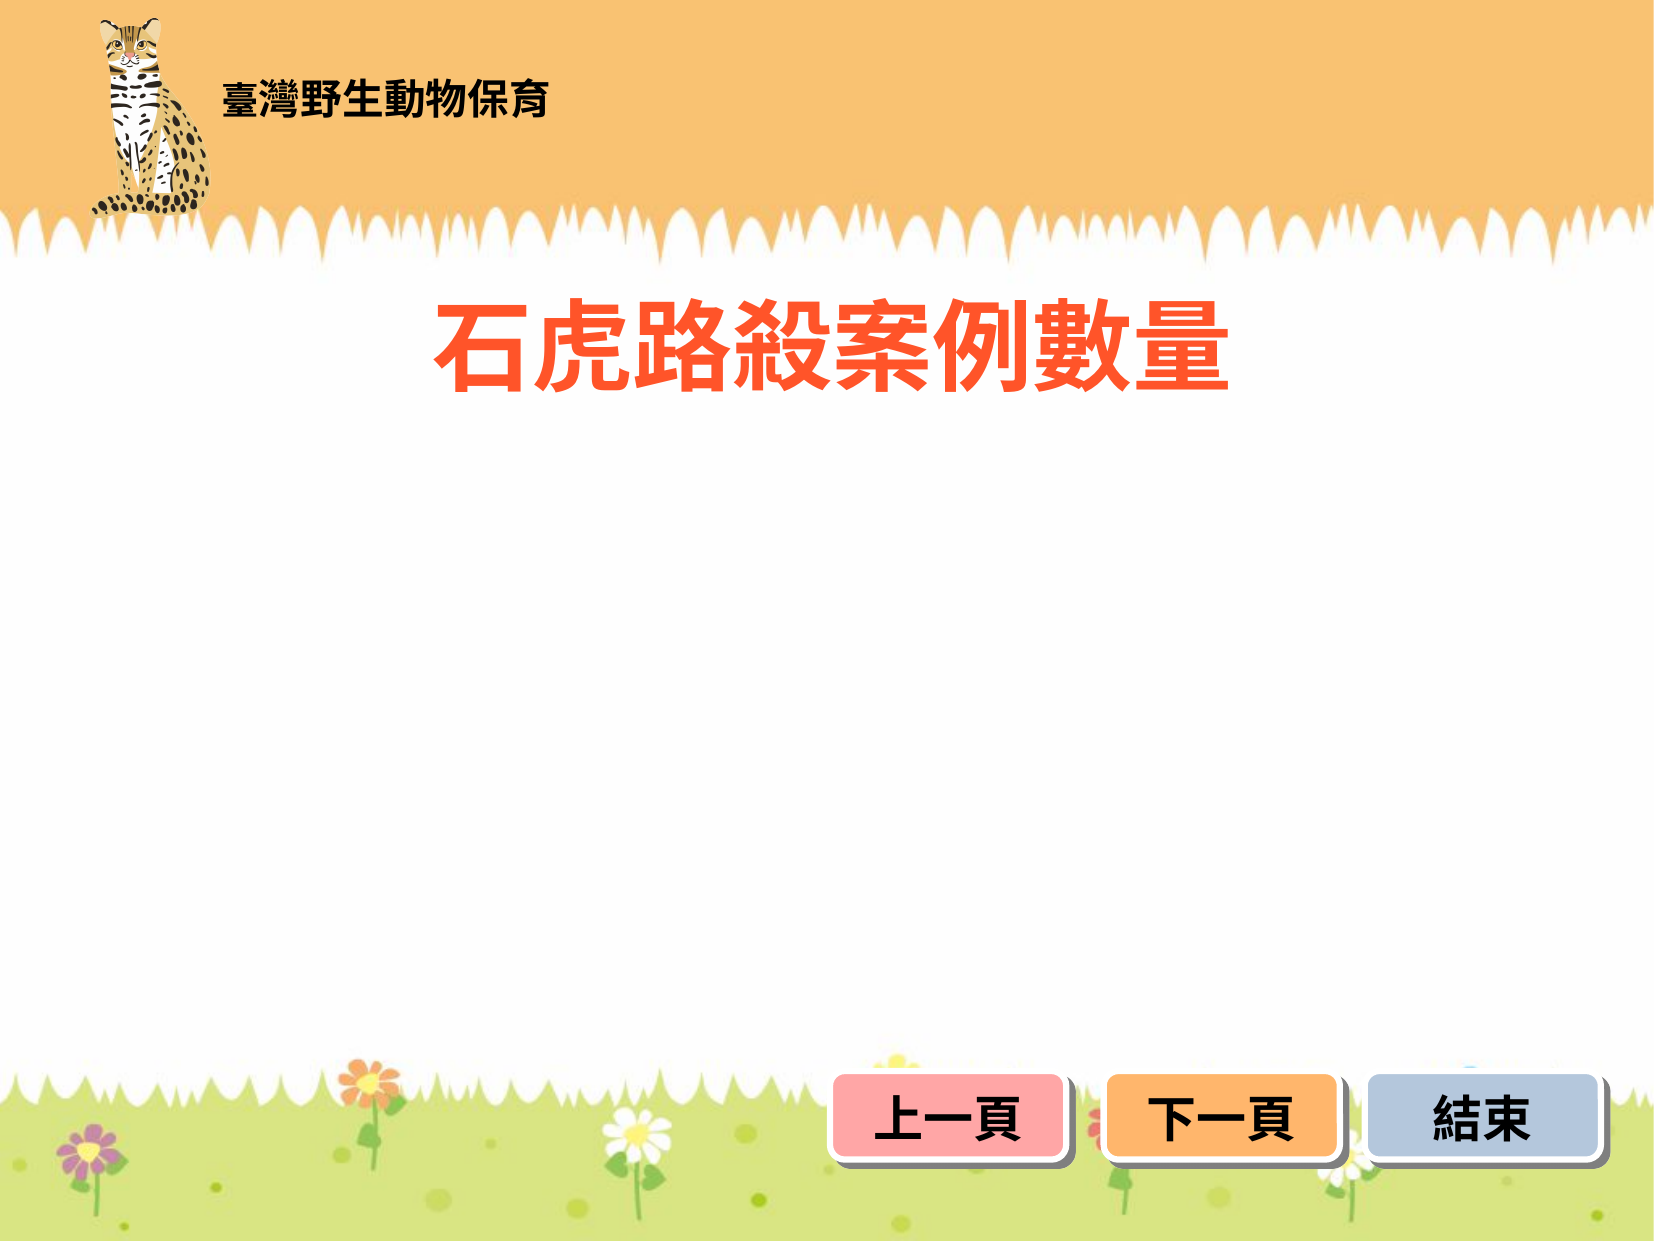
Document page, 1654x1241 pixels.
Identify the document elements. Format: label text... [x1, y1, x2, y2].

text_box 結束 [1364, 1070, 1601, 1160]
text_box 下一頁 [1103, 1070, 1340, 1160]
title 石虎路殺案例數量 [88, 235, 1577, 443]
picture [0, 0, 1654, 1241]
text_box 上一頁 [829, 1070, 1067, 1160]
